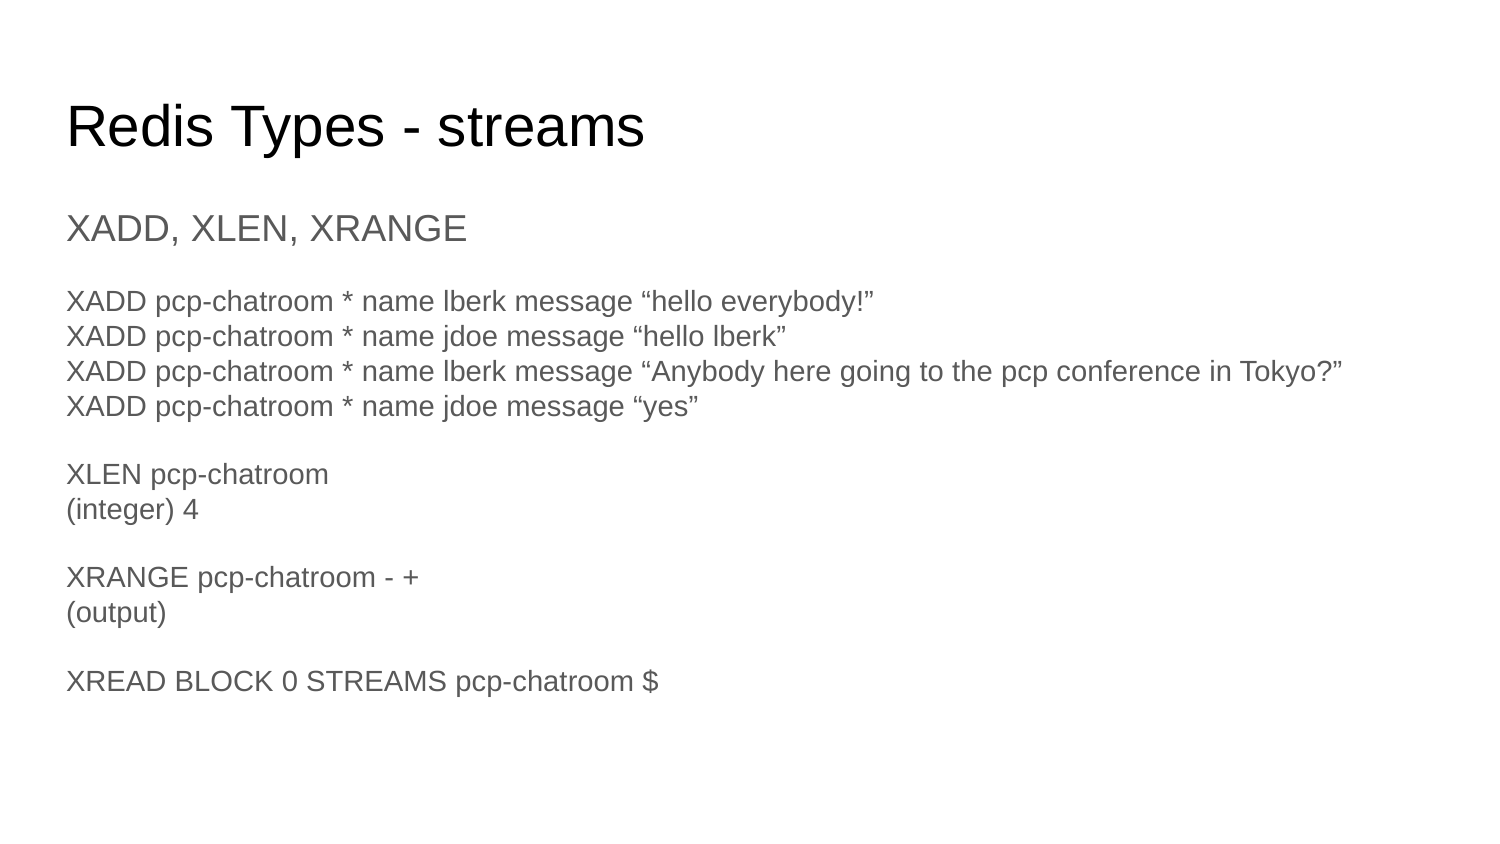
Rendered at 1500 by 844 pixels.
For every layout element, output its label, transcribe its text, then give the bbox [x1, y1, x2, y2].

list XADD, XLEN, XRANGE XADD pcp-chatroom * name lberk message “hello everybody!” XADD pcp-chatroom * name jdoe message “hello lberk” XADD pcp-chatroom * name lberk message “Anybody here going to the pcp conference in Tokyo?” XADD pcp-chatroom * name jdoe message “yes” XLEN pcp-chatroom (integer) 4 XRANGE pcp-chatroom - + (output) XREAD BLOCK 0 STREAMS pcp-chatroom $ [51, 189, 1449, 750]
title Redis Types - streams [51, 72, 1449, 167]
